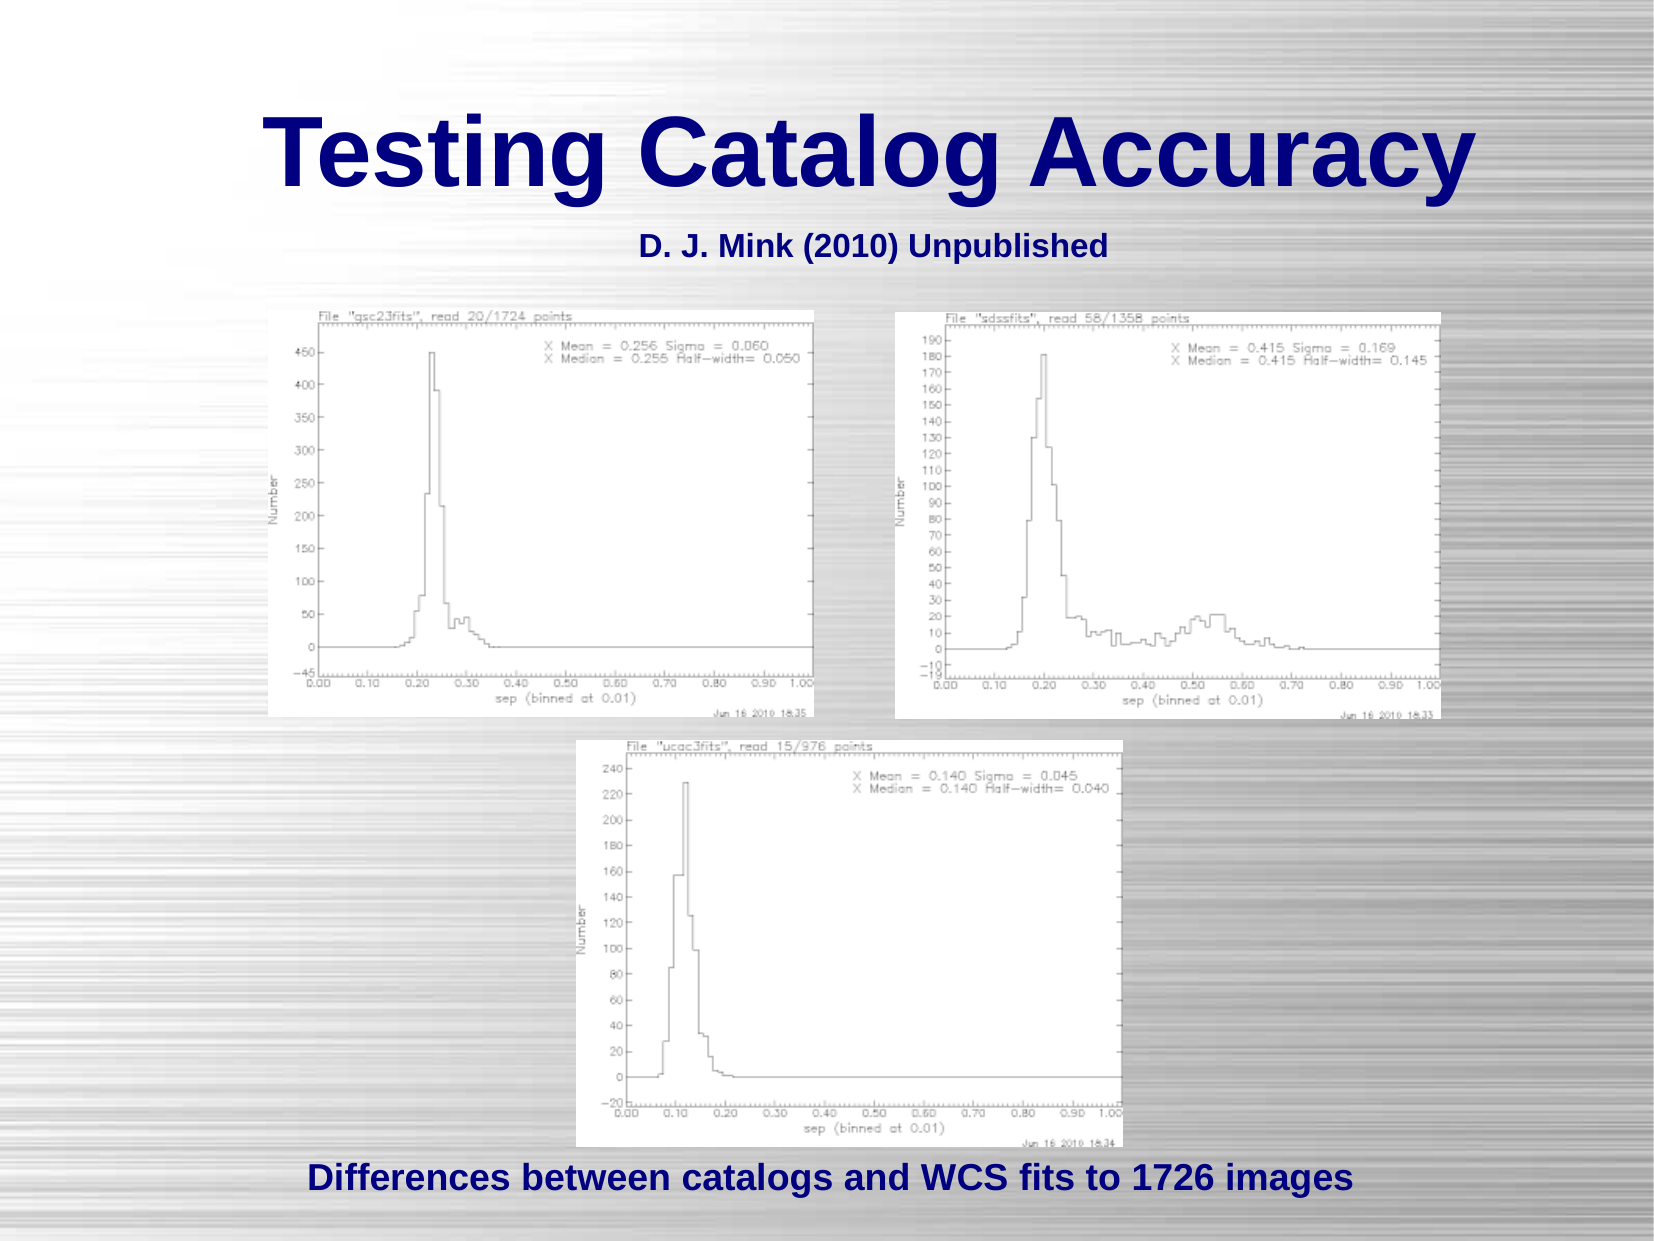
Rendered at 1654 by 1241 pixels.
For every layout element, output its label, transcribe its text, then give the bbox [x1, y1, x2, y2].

text_box Differences between catalogs and WCS fits to 1726 images [292, 1149, 1371, 1208]
text_box D. J. Mink (2010) Unpublished [623, 220, 1125, 282]
text_box Testing Catalog Accuracy [59, 88, 1654, 216]
picture [0, 0, 1654, 1241]
